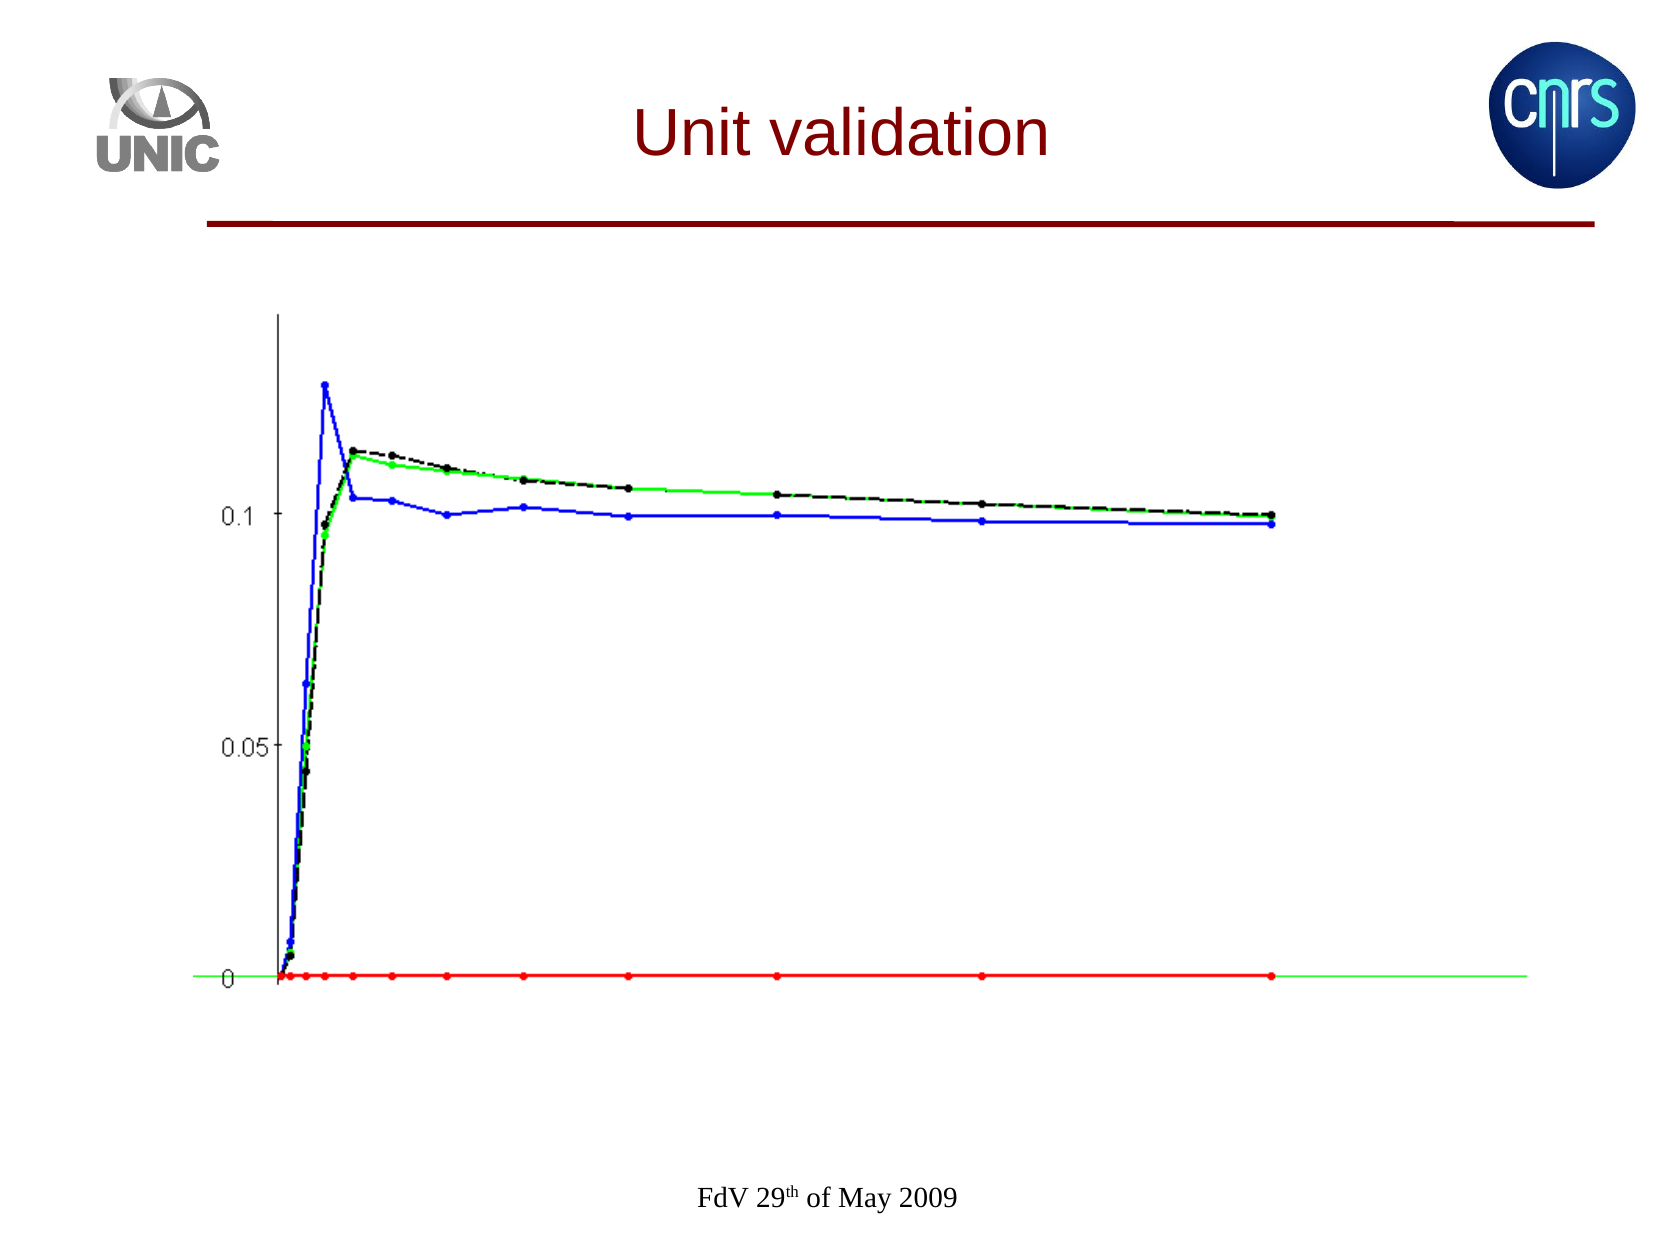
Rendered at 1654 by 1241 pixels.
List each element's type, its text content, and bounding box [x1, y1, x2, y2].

picture [193, 280, 1529, 1007]
picture [1488, 41, 1636, 189]
text_box FdV 29th of May 2009 [565, 1180, 1090, 1215]
picture [89, 65, 226, 187]
text_box Unit validation [206, 88, 1477, 207]
